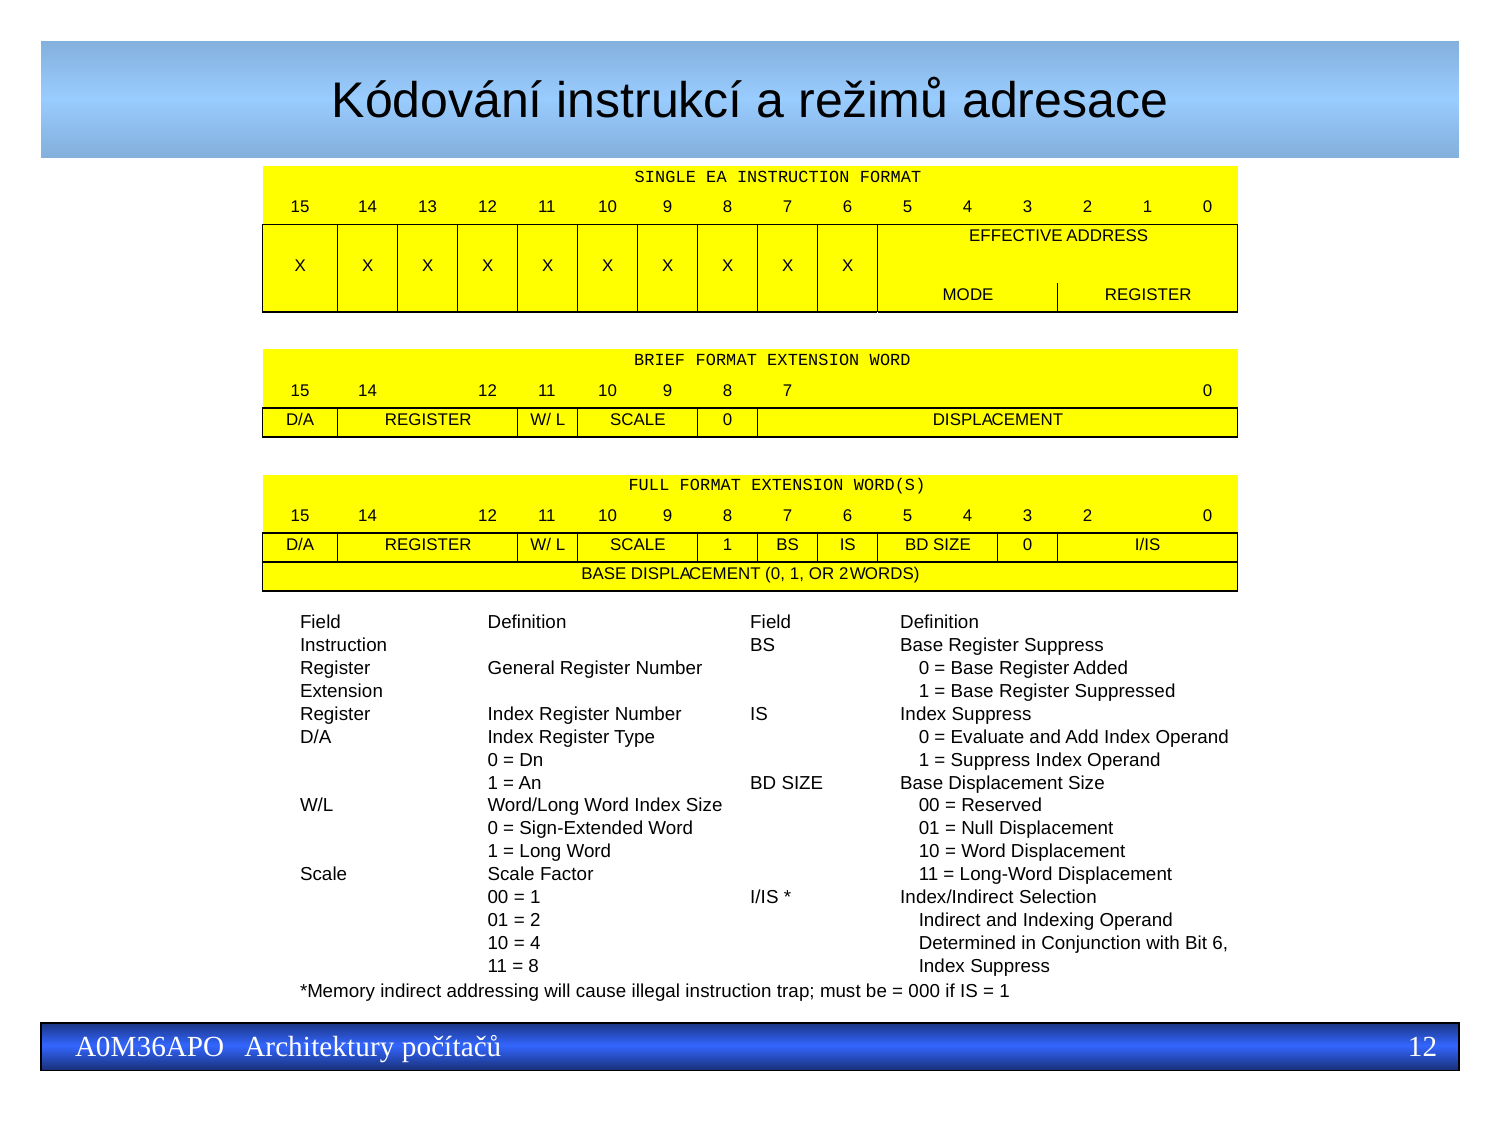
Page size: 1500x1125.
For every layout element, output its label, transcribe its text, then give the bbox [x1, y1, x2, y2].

text_box [518, 225, 577, 311]
text_box [878, 225, 1237, 311]
text_box [578, 225, 637, 311]
text_box [758, 225, 817, 311]
text_box [818, 225, 877, 311]
text_box [338, 534, 517, 561]
title Kódování instrukcí a režimů adresace [41, 41, 1459, 158]
text_box [518, 409, 577, 436]
text_box [518, 534, 577, 561]
text_box [1058, 534, 1237, 561]
text_box [458, 225, 517, 311]
text_box [263, 563, 1237, 590]
text_box [818, 534, 877, 561]
text_box [698, 534, 757, 561]
text_box [698, 225, 757, 311]
text_box [263, 475, 1238, 532]
text_box [263, 349, 1238, 407]
text_box [263, 225, 337, 311]
text_box [758, 409, 1237, 436]
text_box [338, 225, 397, 311]
text_box [398, 225, 457, 311]
text_box [998, 534, 1057, 561]
text_box [878, 534, 997, 561]
text_box [338, 409, 517, 436]
text_box [758, 534, 817, 561]
text_box [263, 534, 337, 561]
text_box [263, 166, 1238, 224]
text_box [263, 409, 337, 436]
text_box [578, 534, 697, 561]
text_box [638, 225, 697, 311]
text_box [578, 409, 697, 436]
text_box [698, 409, 757, 436]
